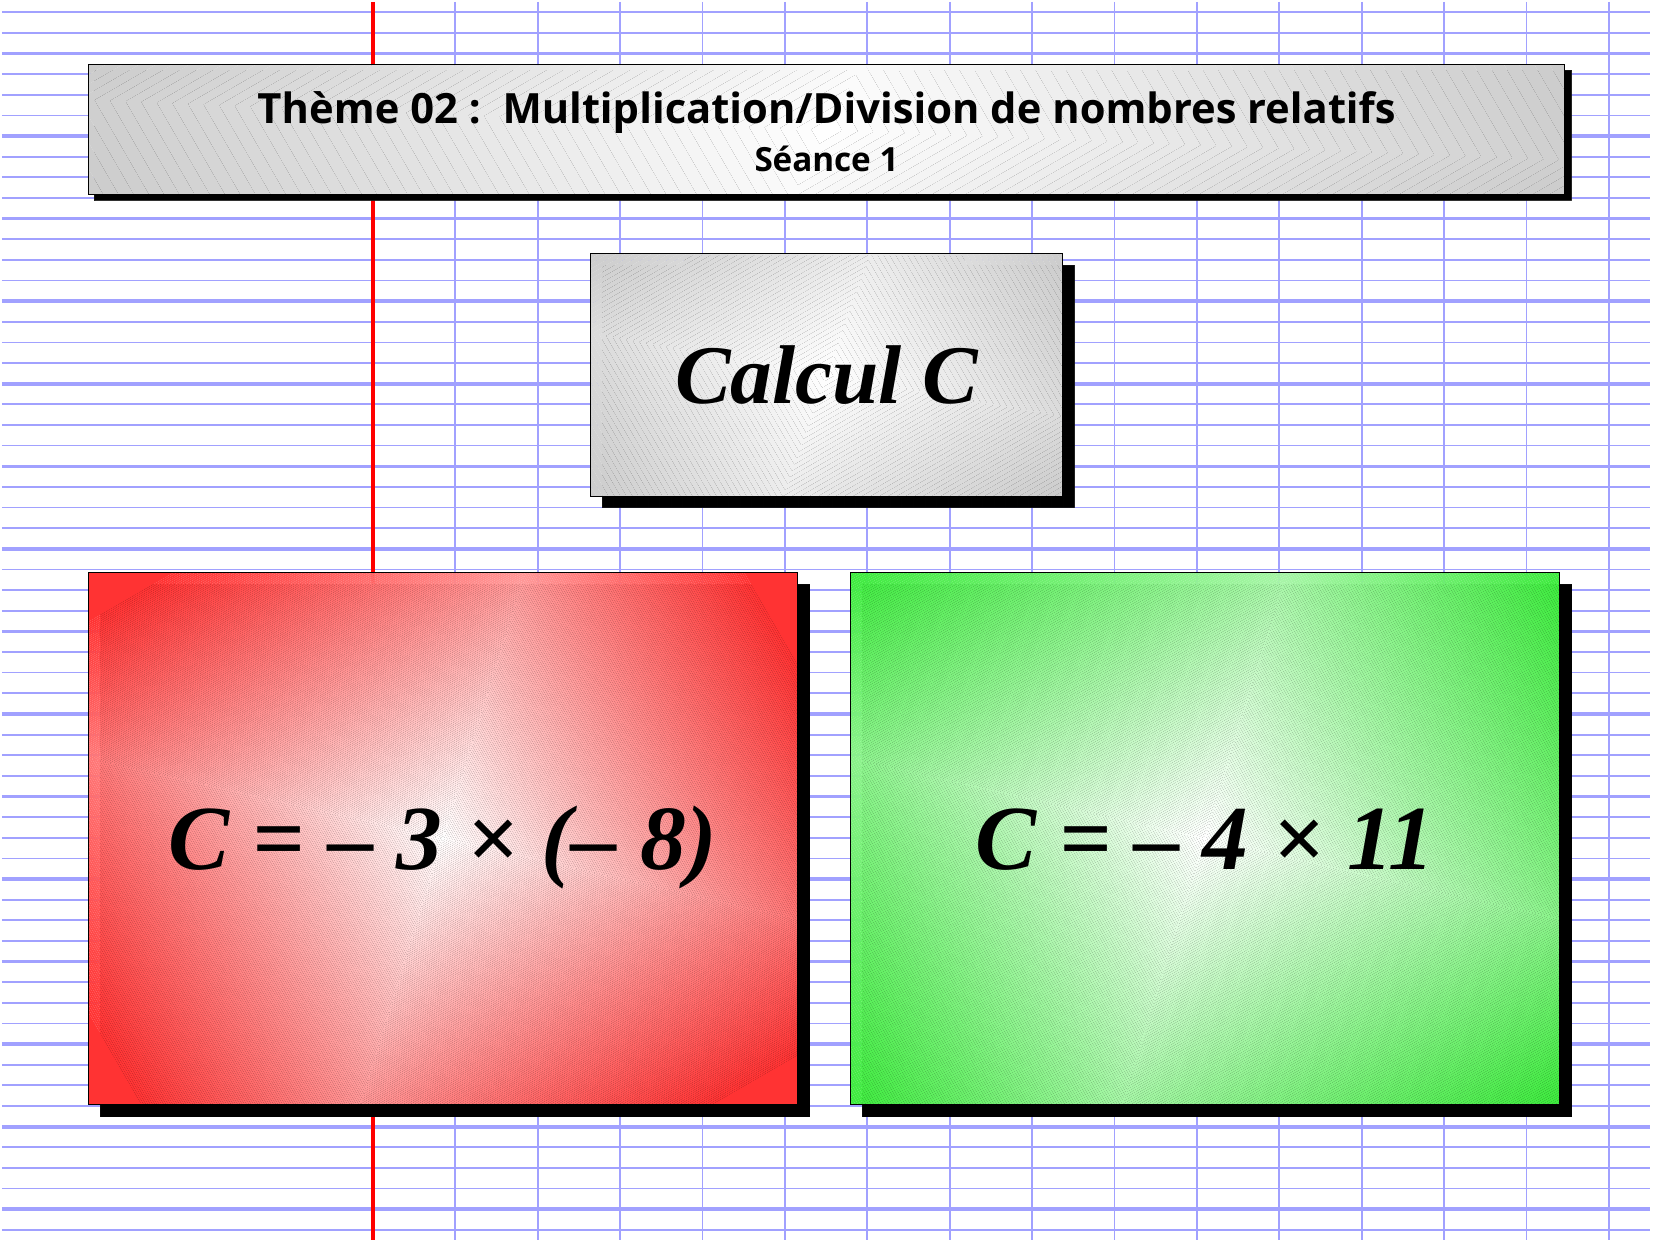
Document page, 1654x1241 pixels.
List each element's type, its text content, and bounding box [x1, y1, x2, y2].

text_box Calcul C [590, 253, 1063, 497]
text_box Thème 02 : Multiplication/Division de nombres relatifs Séance 1 [88, 64, 1565, 195]
picture [0, 0, 1654, 1241]
text_box C = – 4 × 11 [850, 572, 1560, 1105]
text_box C = – 3 × (– 8) [88, 572, 798, 1105]
